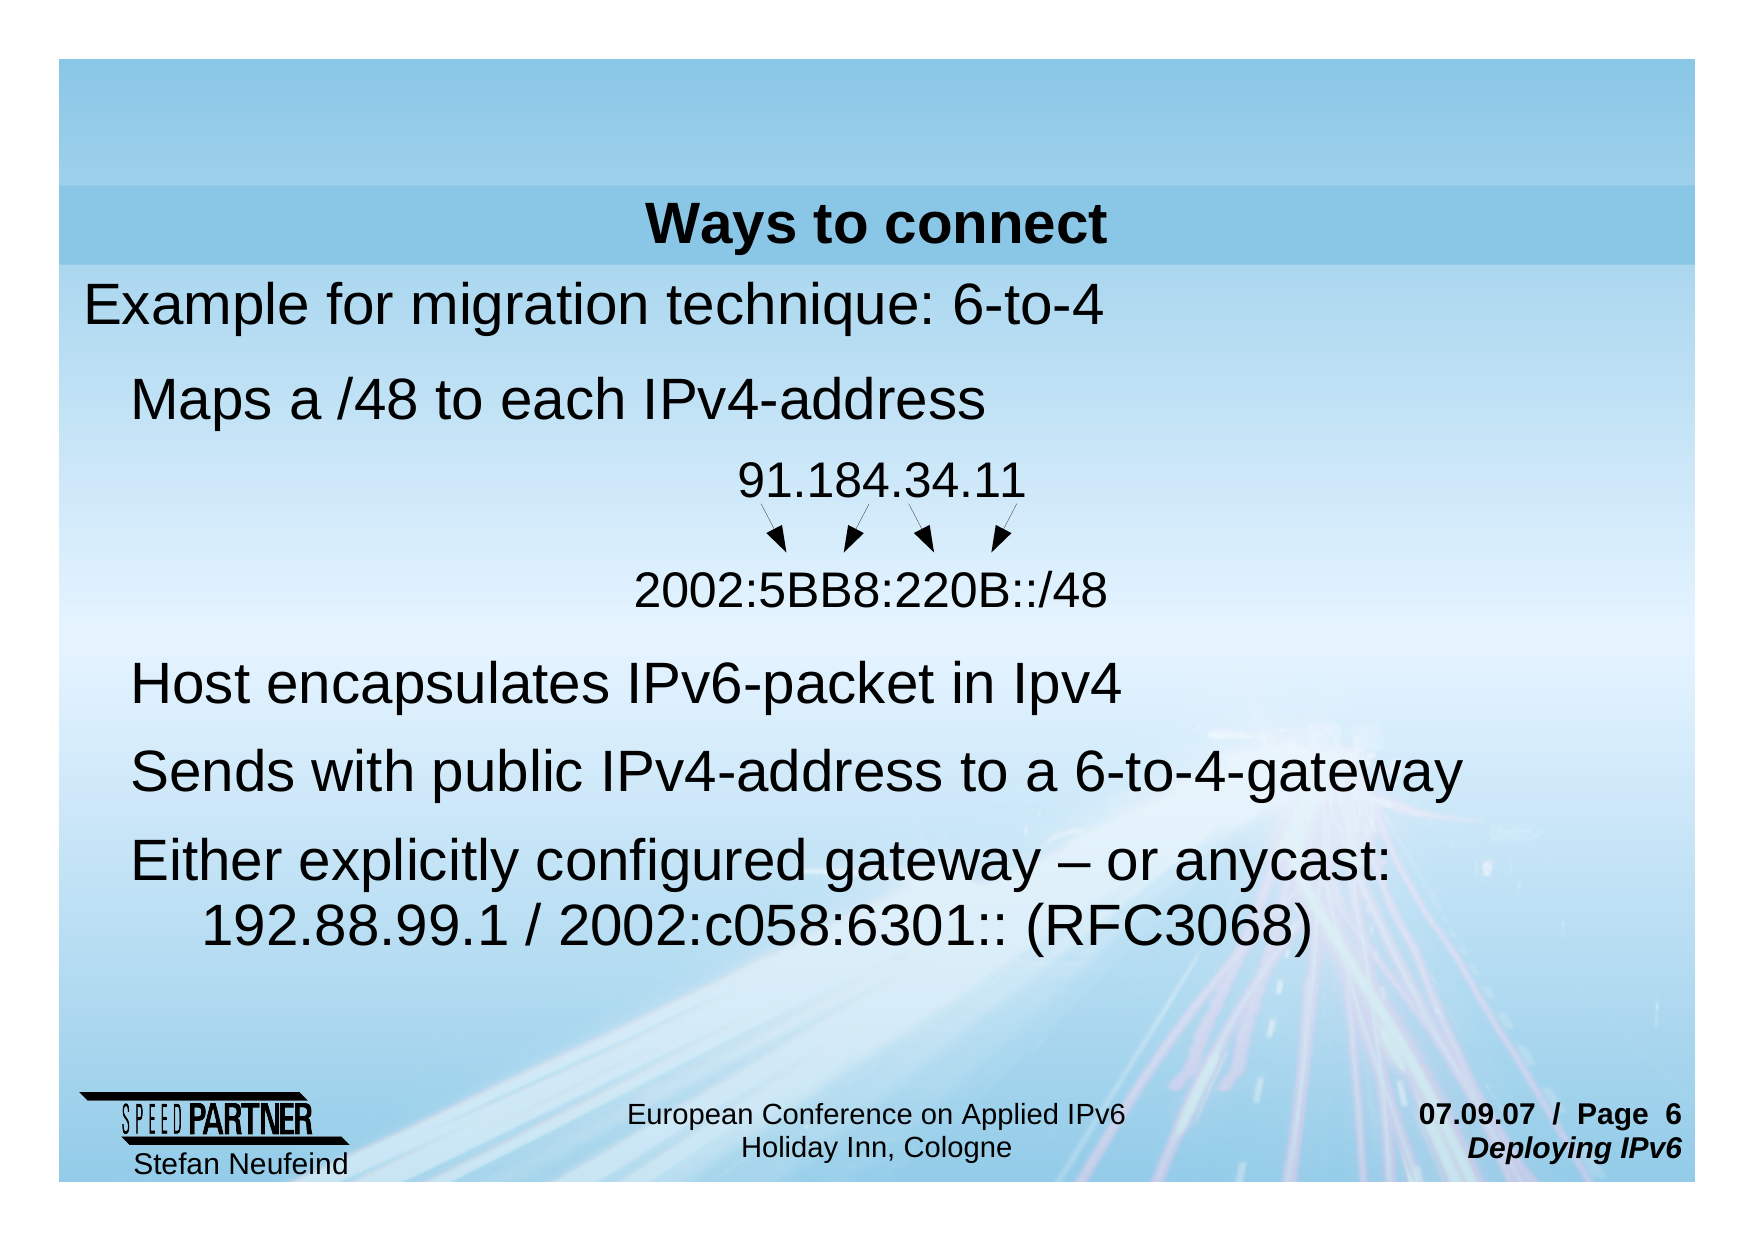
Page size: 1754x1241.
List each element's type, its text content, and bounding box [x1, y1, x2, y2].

picture [59, 59, 1695, 185]
text_box 91.184.34.11 [737, 451, 1057, 508]
list Example for migration technique: 6-to-4 Maps a /48 to each IPv4-address Host encapsulates IPv6-packet in Ipv4 Sends with public IPv4-address to a 6-to-4-gateway Either explicitly configured gateway – or anycast: 192.88.99.1 / 2002:c058:6301:: (RFC3068) [71, 272, 1695, 1055]
picture [59, 265, 1695, 1182]
title Ways to connect [59, 190, 1695, 257]
text_box 2002:5BB8:220B::/48 [633, 562, 1121, 619]
